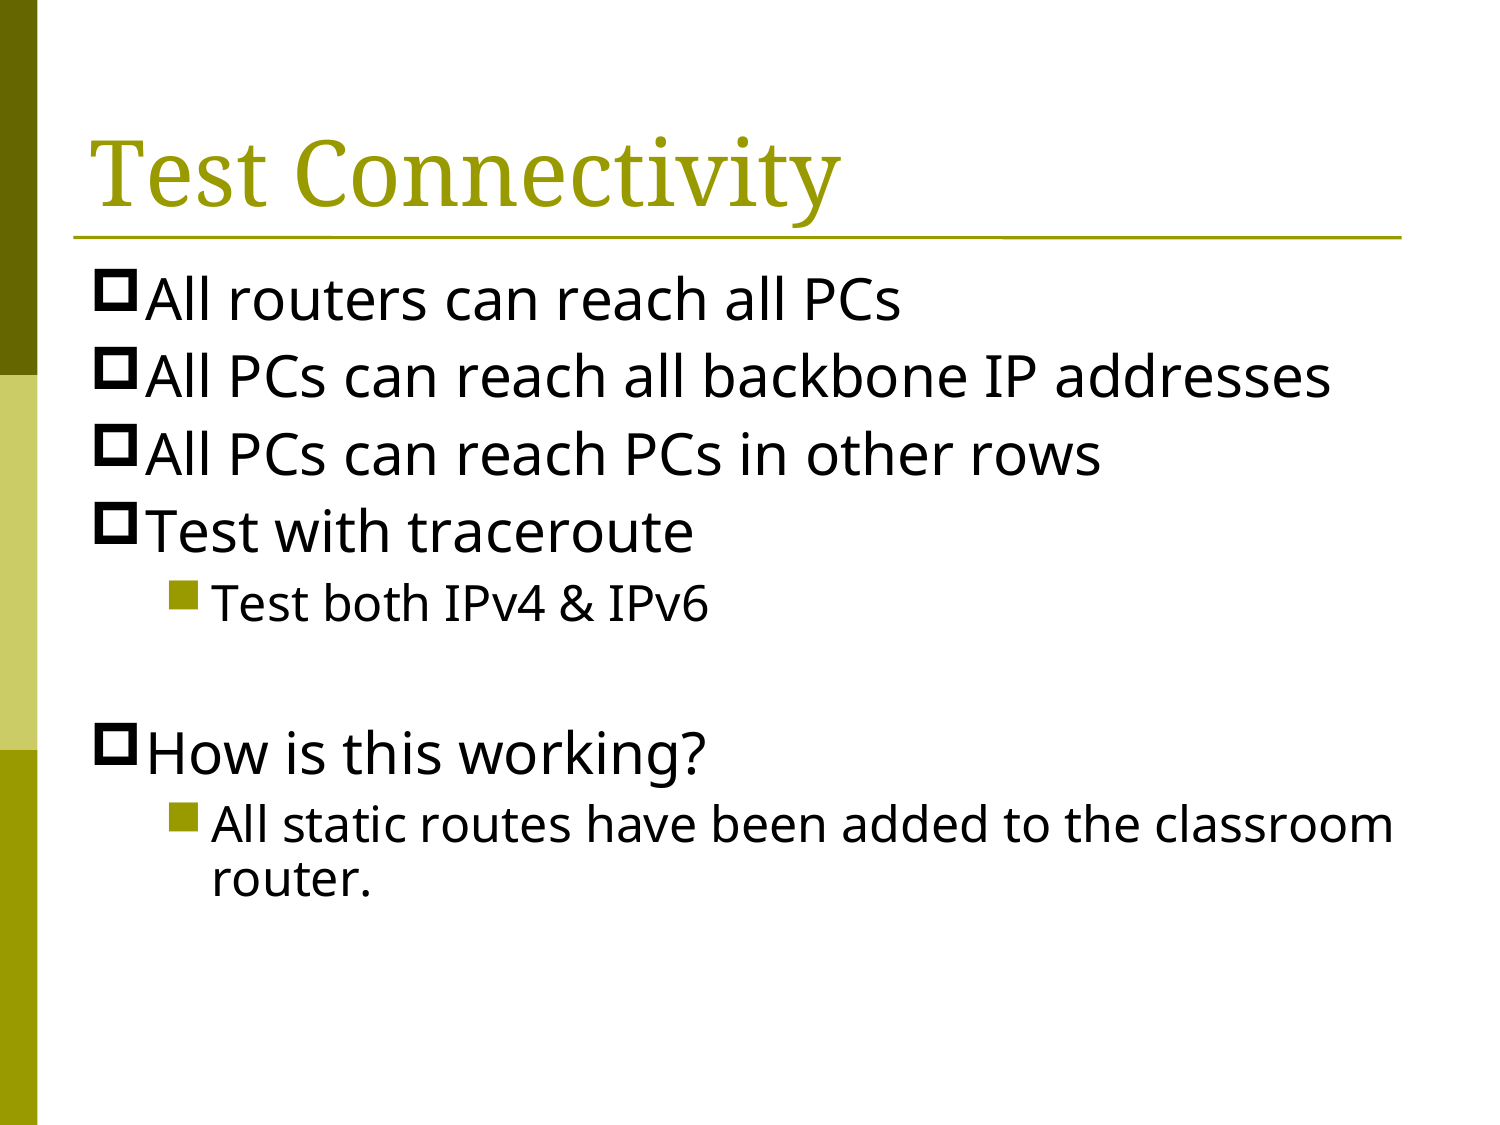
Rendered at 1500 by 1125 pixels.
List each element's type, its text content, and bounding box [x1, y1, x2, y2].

text_box All routers can reach all PCs All PCs can reach all backbone IP addresses All PCs can reach PCs in other rows Test with traceroute Test both IPv4 & IPv6 How is this working? All static routes have been added to the classroom router. [75, 262, 1426, 1006]
text_box Test Connectivity [75, 45, 1426, 233]
